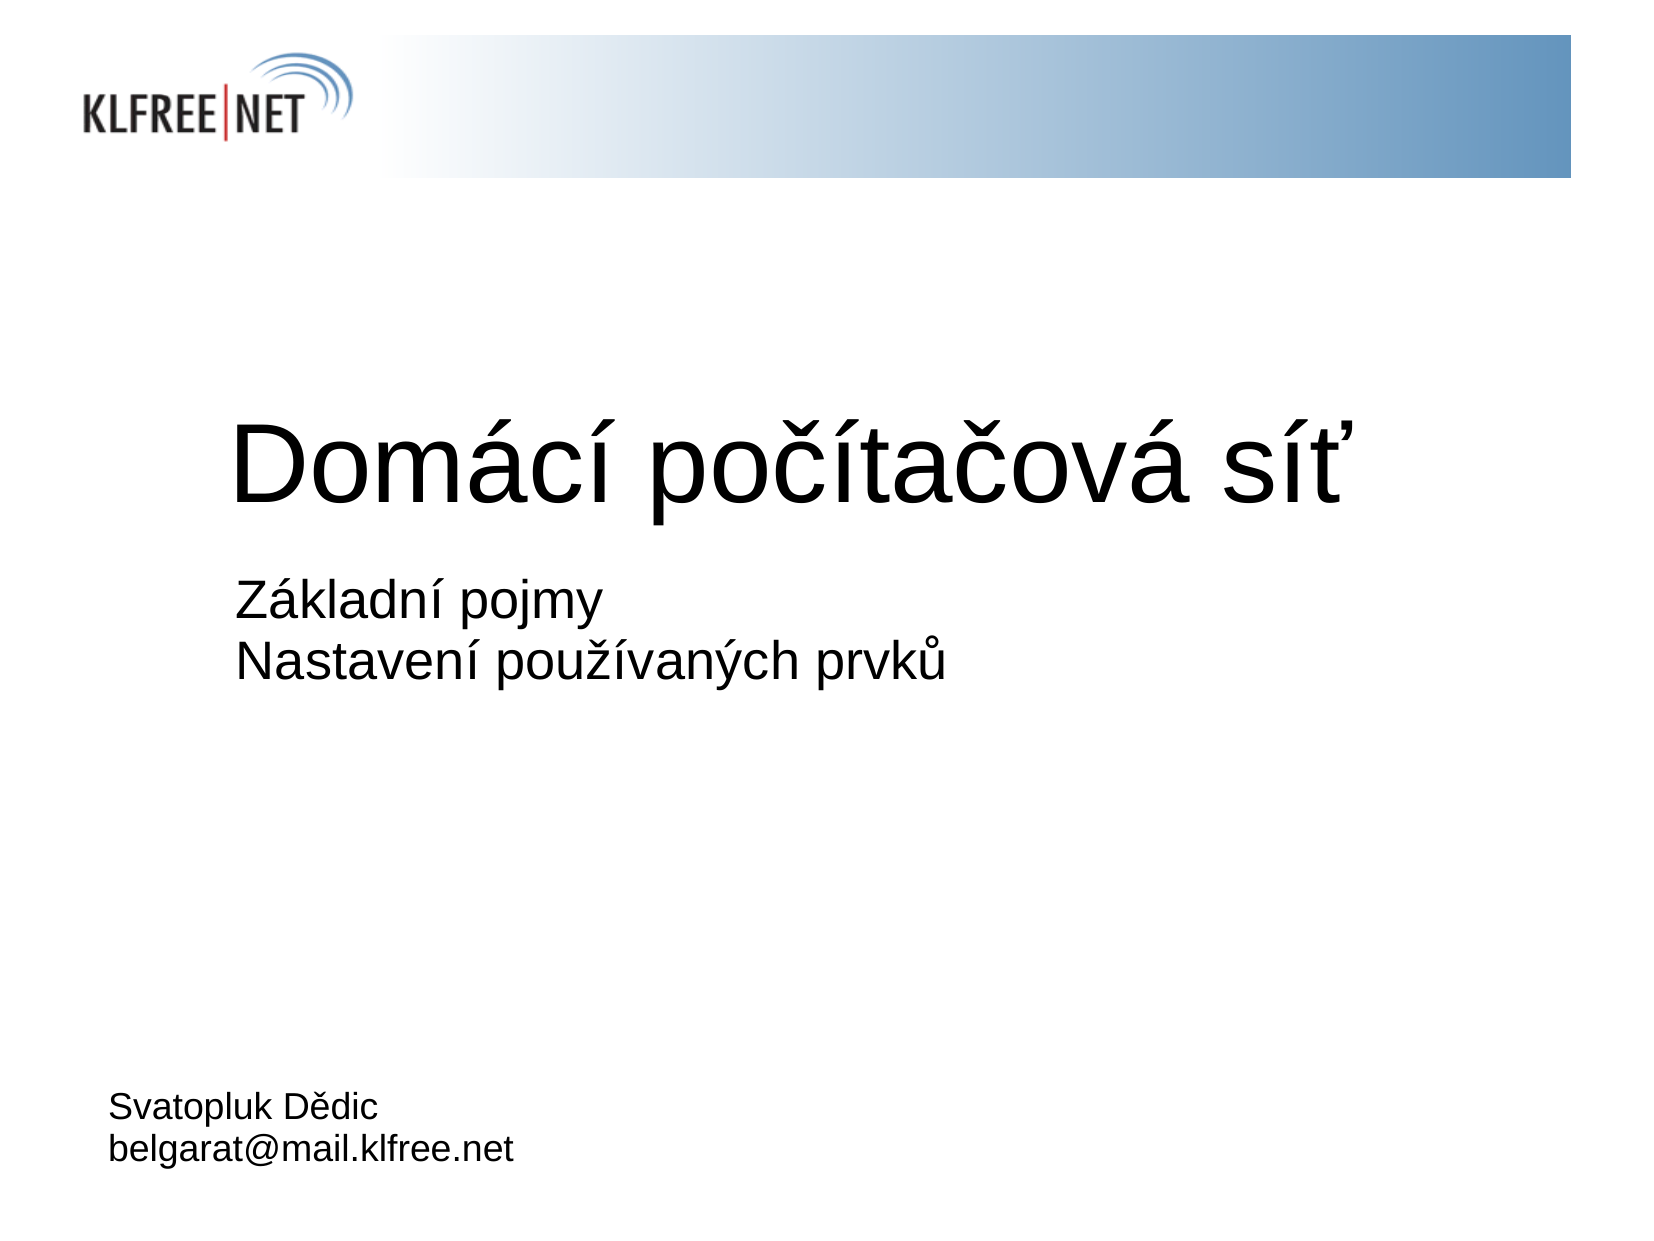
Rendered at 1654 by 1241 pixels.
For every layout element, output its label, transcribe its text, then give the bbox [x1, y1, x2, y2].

text_box Svatopluk Dědic belgarat@mail.klfree.net [93, 1078, 529, 1178]
picture [59, 11, 372, 201]
text_box Domácí počítačová síť [213, 393, 1367, 534]
text_box Základní pojmy Nastavení používaných prvků [221, 562, 964, 699]
